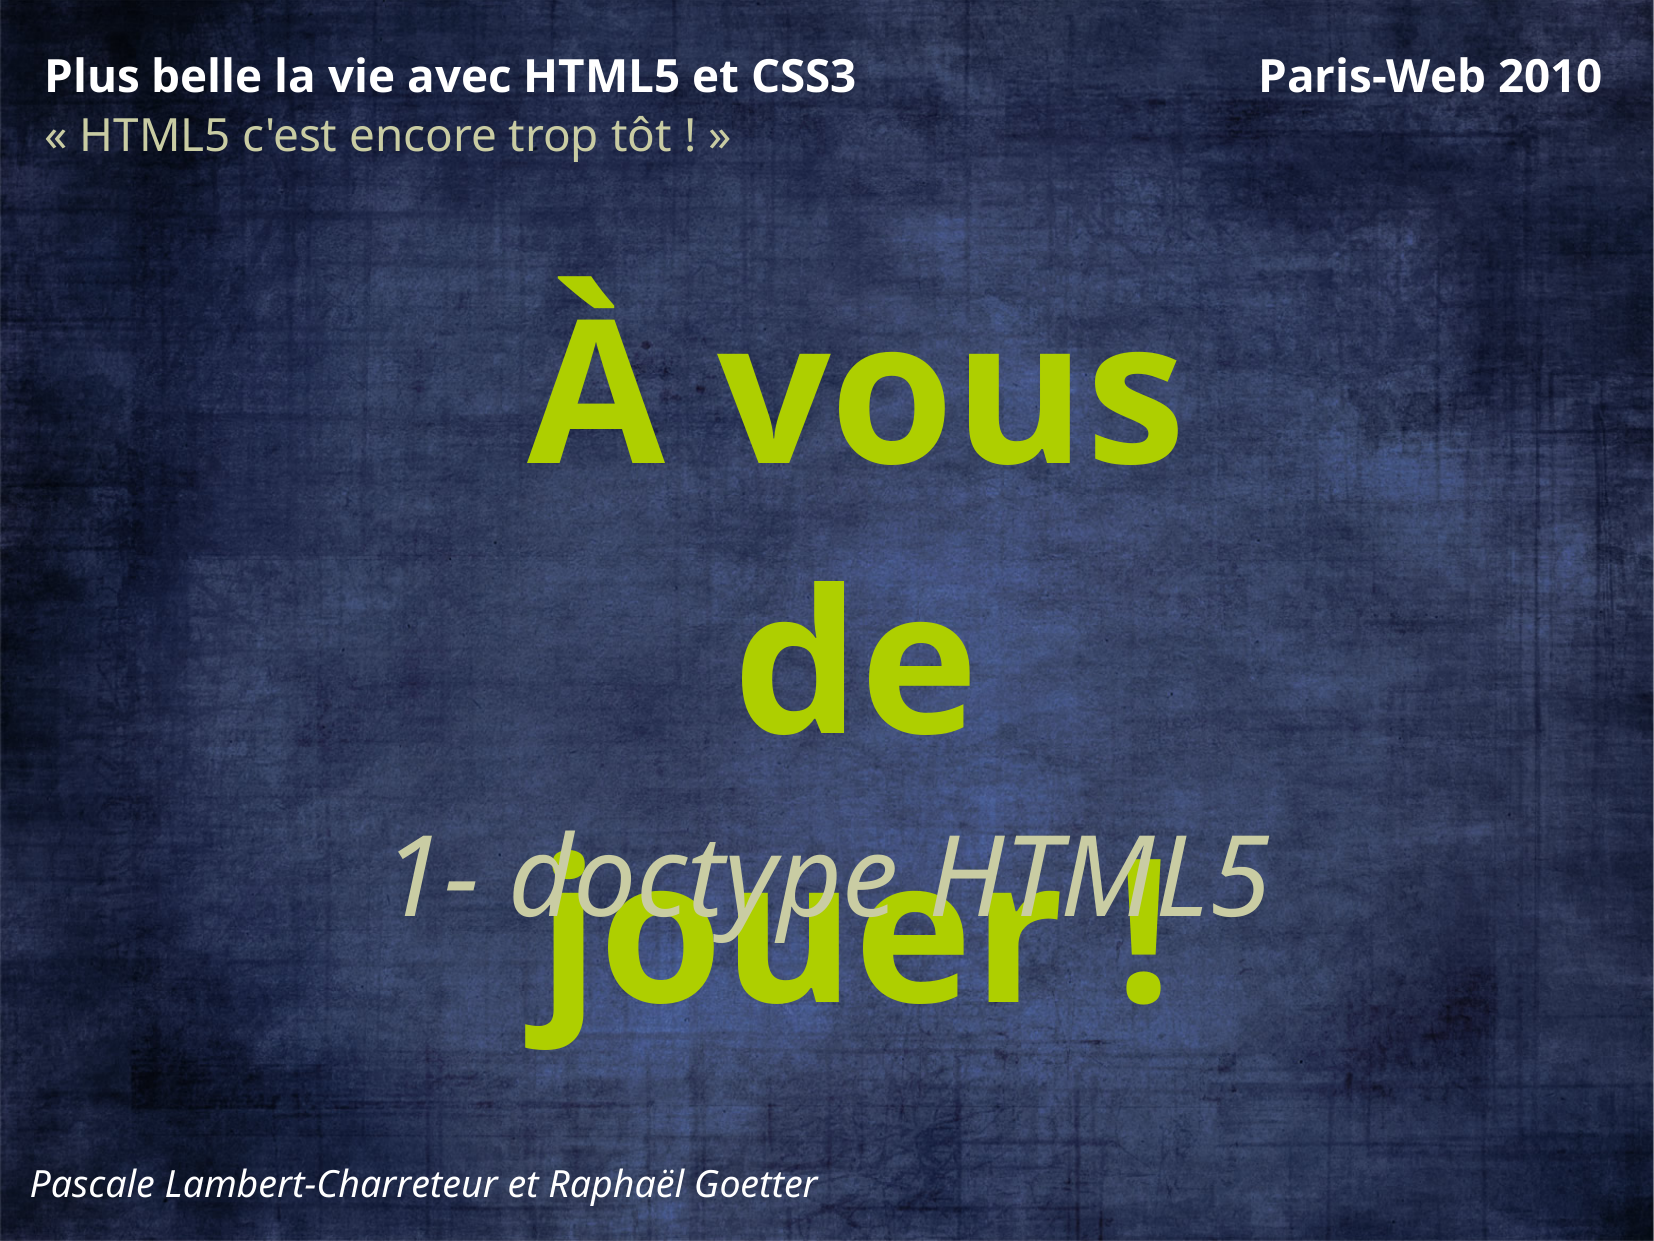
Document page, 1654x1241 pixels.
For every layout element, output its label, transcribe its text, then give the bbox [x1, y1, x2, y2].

text_box Pascale Lambert-Charreteur et Raphaël Goetter [29, 1157, 1329, 1201]
text_box « HTML5 c'est encore trop tôt ! » [29, 88, 1447, 156]
text_box Plus belle la vie avec HTML5 et CSS3 [29, 29, 1063, 88]
picture [0, 0, 1654, 1241]
text_box 1- doctype HTML5 [354, 773, 1300, 916]
text_box À vous de jouer ! [383, 242, 1329, 709]
